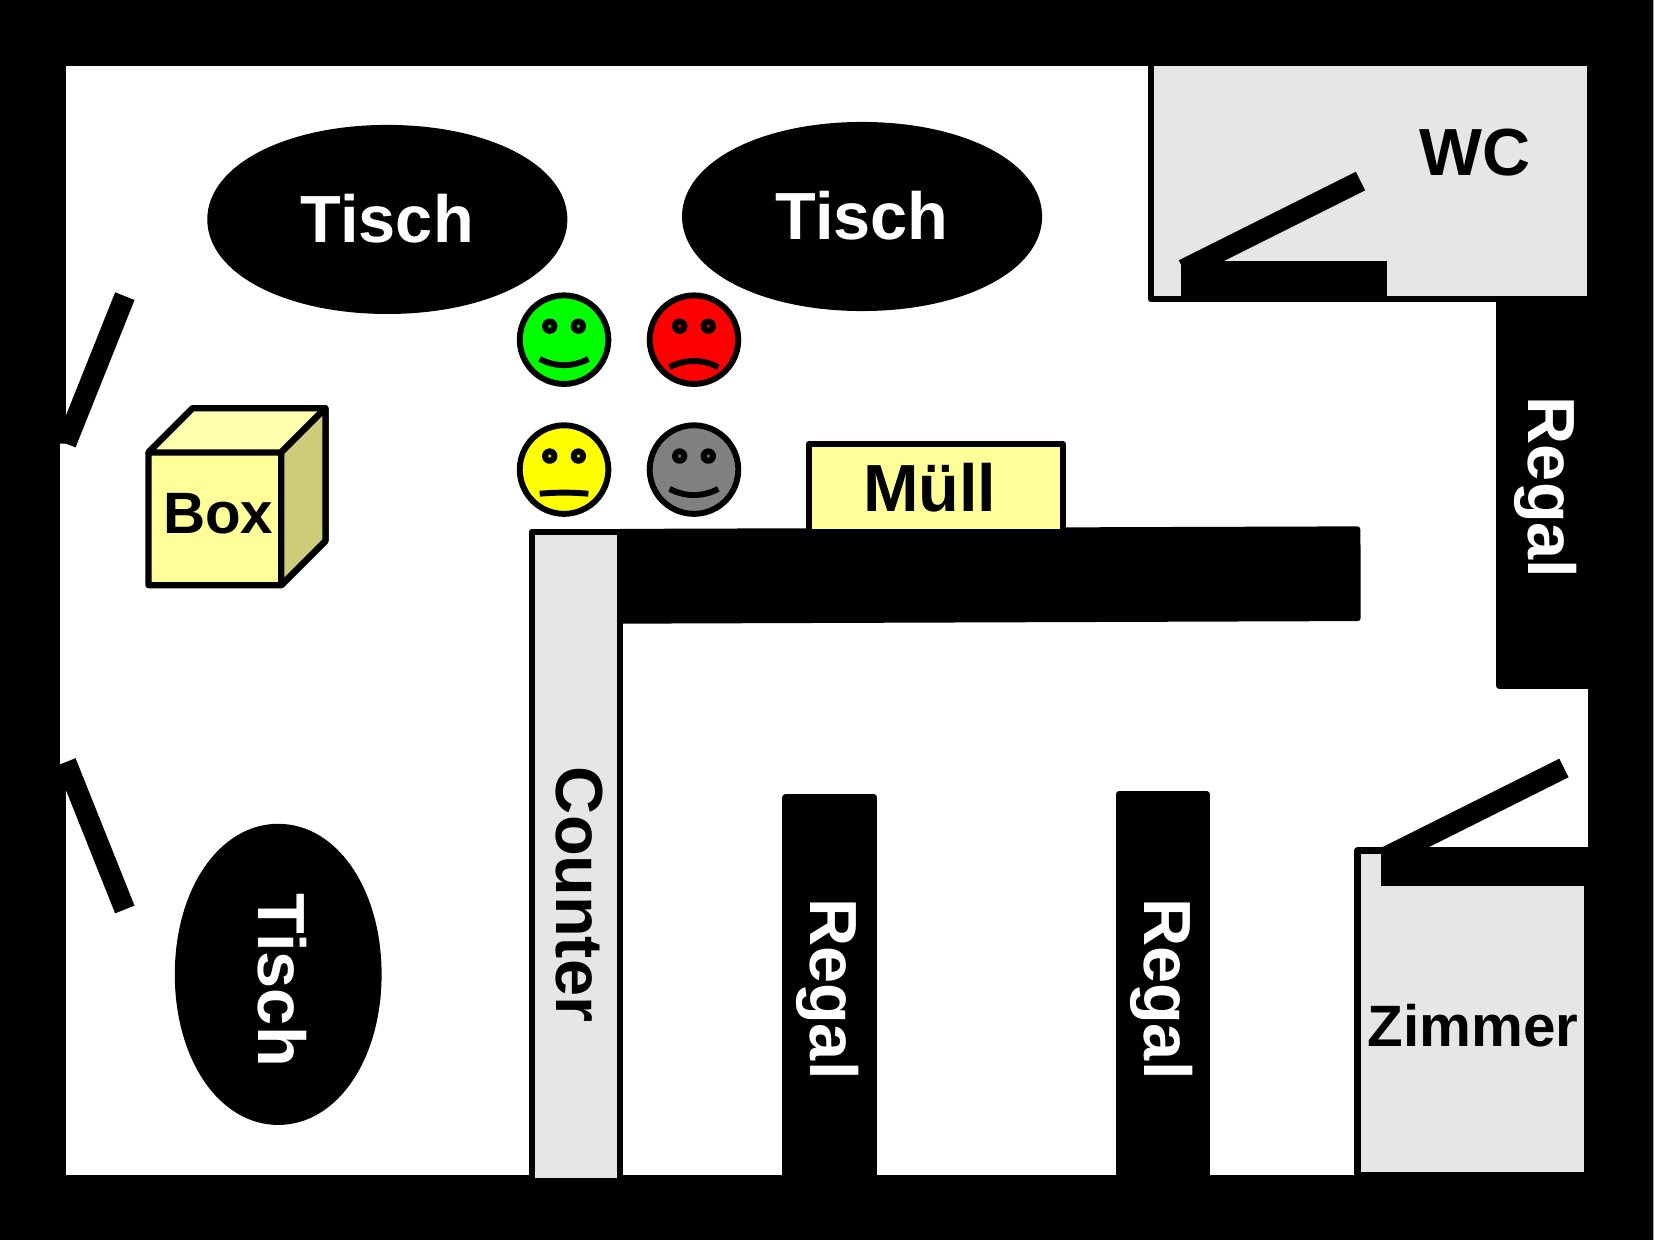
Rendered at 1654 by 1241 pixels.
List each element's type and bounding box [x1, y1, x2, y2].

text_box [519, 425, 609, 514]
text_box [519, 295, 609, 384]
text_box [649, 425, 739, 514]
text_box [649, 295, 739, 384]
picture [0, 0, 1654, 1241]
